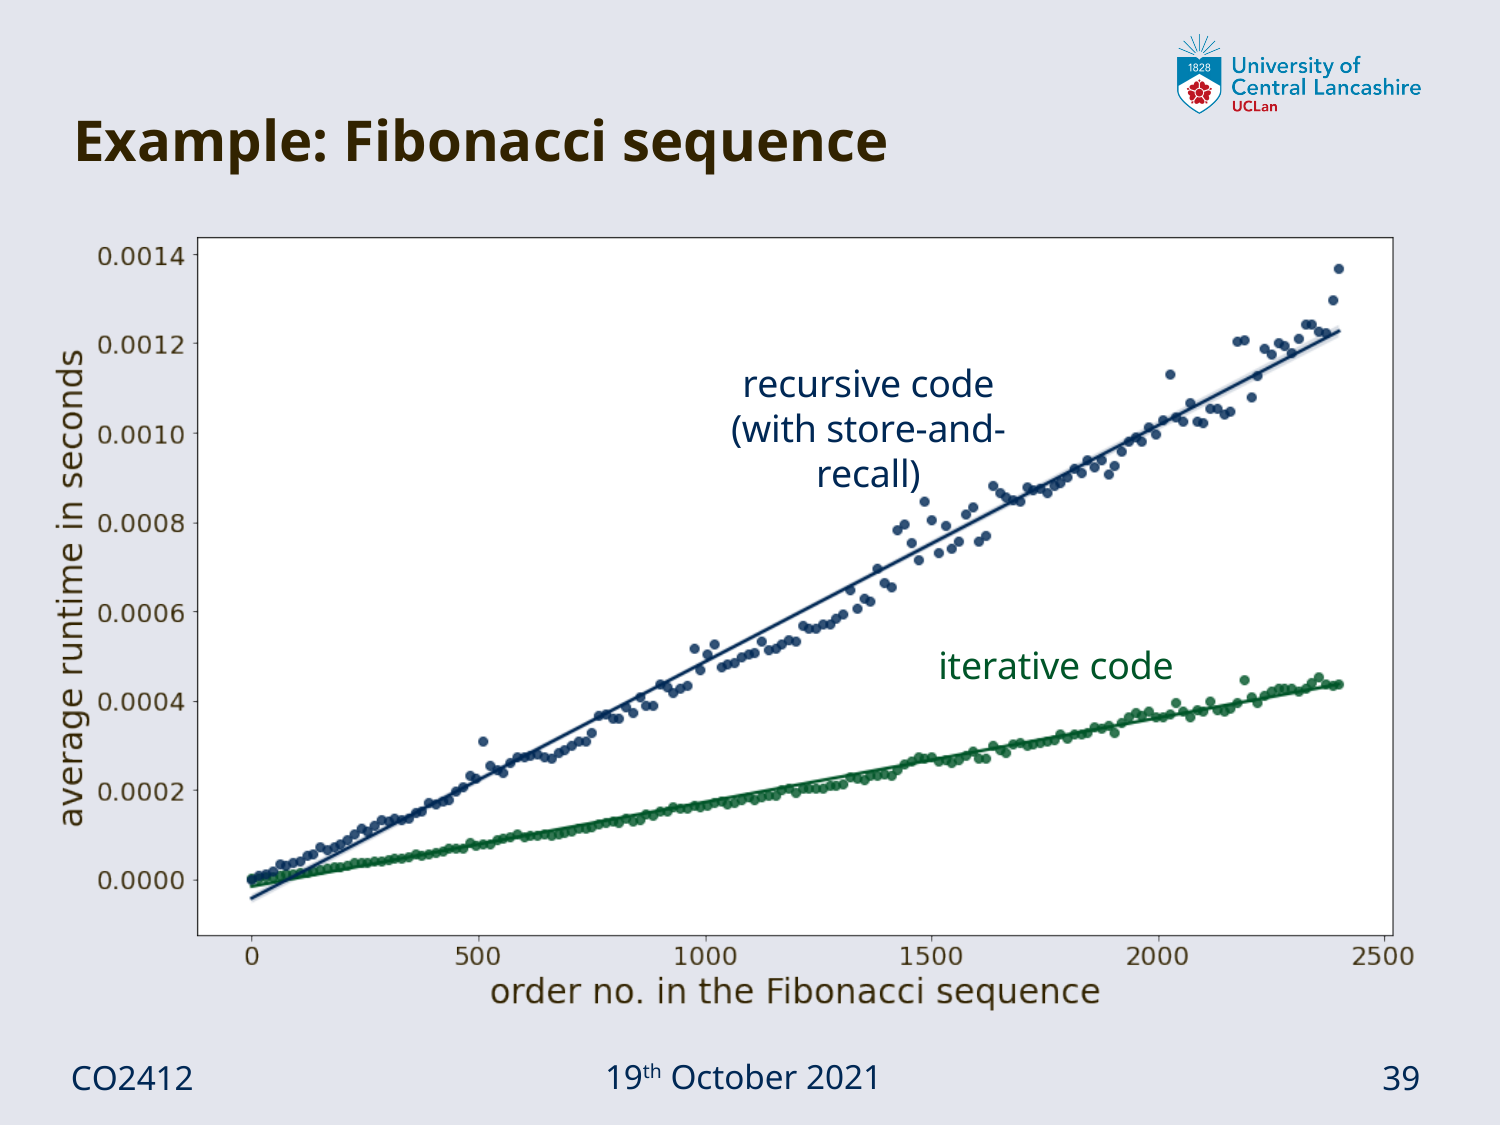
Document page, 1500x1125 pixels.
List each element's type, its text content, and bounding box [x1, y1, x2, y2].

picture [47, 227, 1427, 1022]
text_box recursive code (with store-and-recall) [669, 352, 1068, 458]
picture [1177, 34, 1421, 93]
title Example: Fibonacci sequence [58, 93, 1475, 186]
text_box iterative code [907, 634, 1205, 699]
